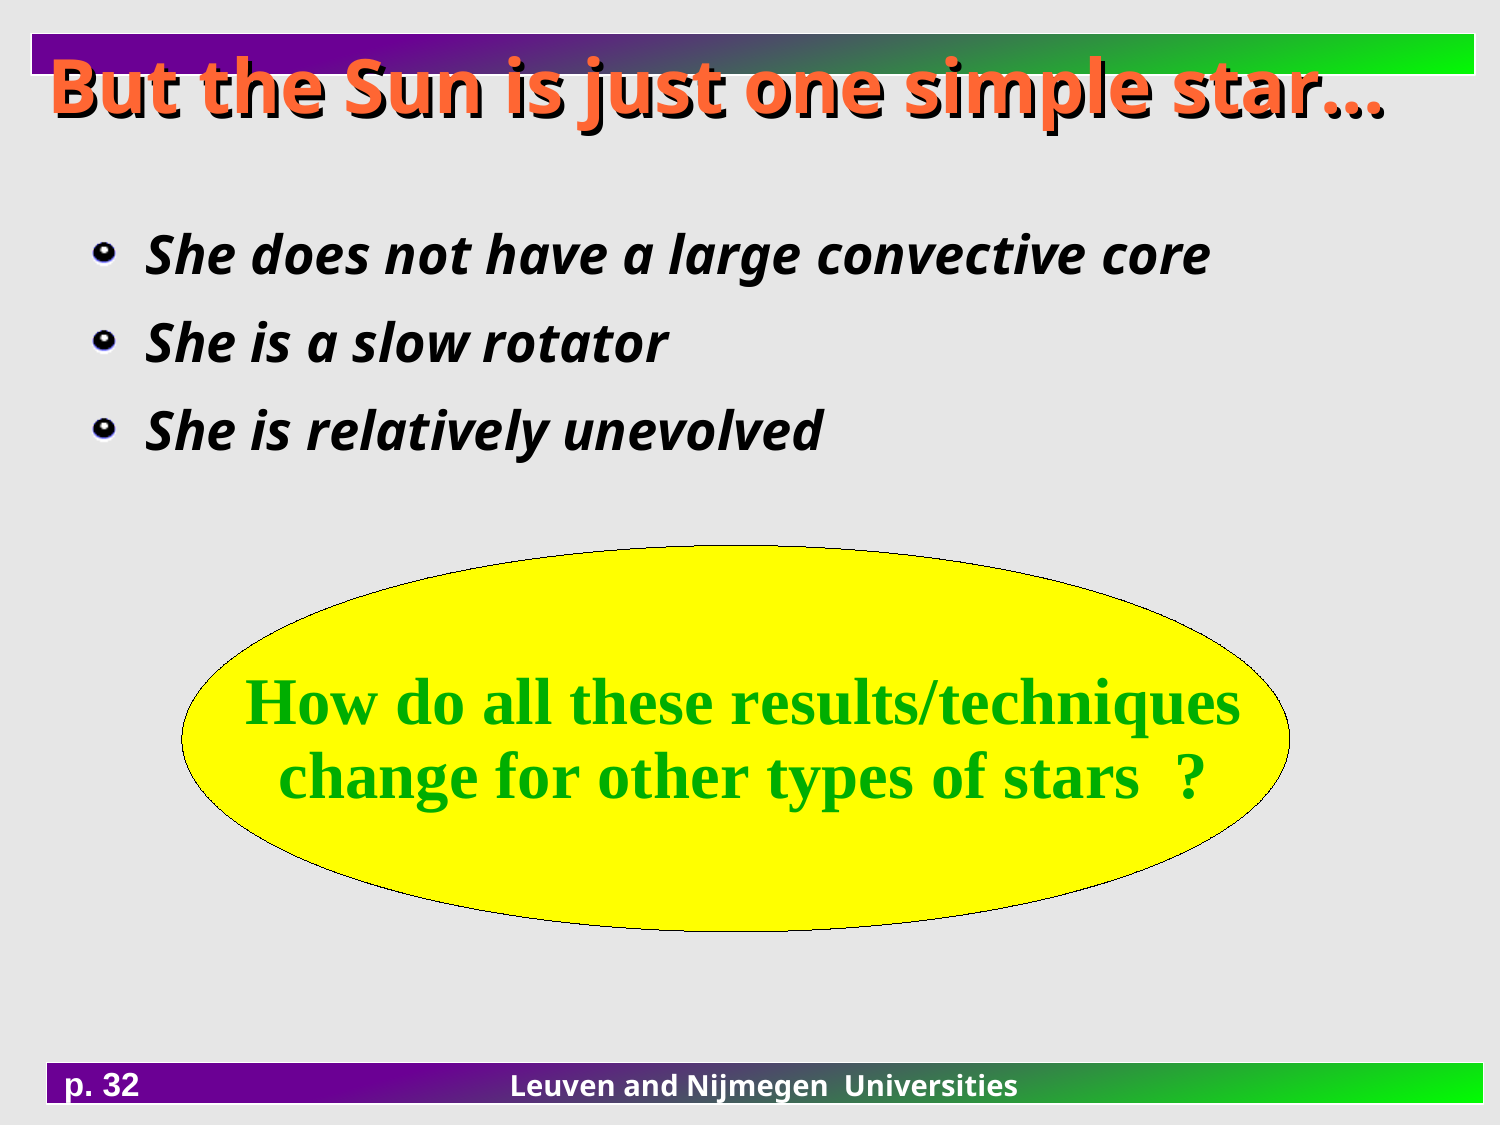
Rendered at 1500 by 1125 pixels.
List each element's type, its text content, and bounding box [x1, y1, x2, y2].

title But the Sun is just one simple star... [32, 24, 1469, 145]
list She does not have a large convective core She is a slow rotator She is relatively unevolved [74, 209, 1500, 543]
text_box How do all these results/techniques change for other types of stars ? [181, 545, 1290, 932]
